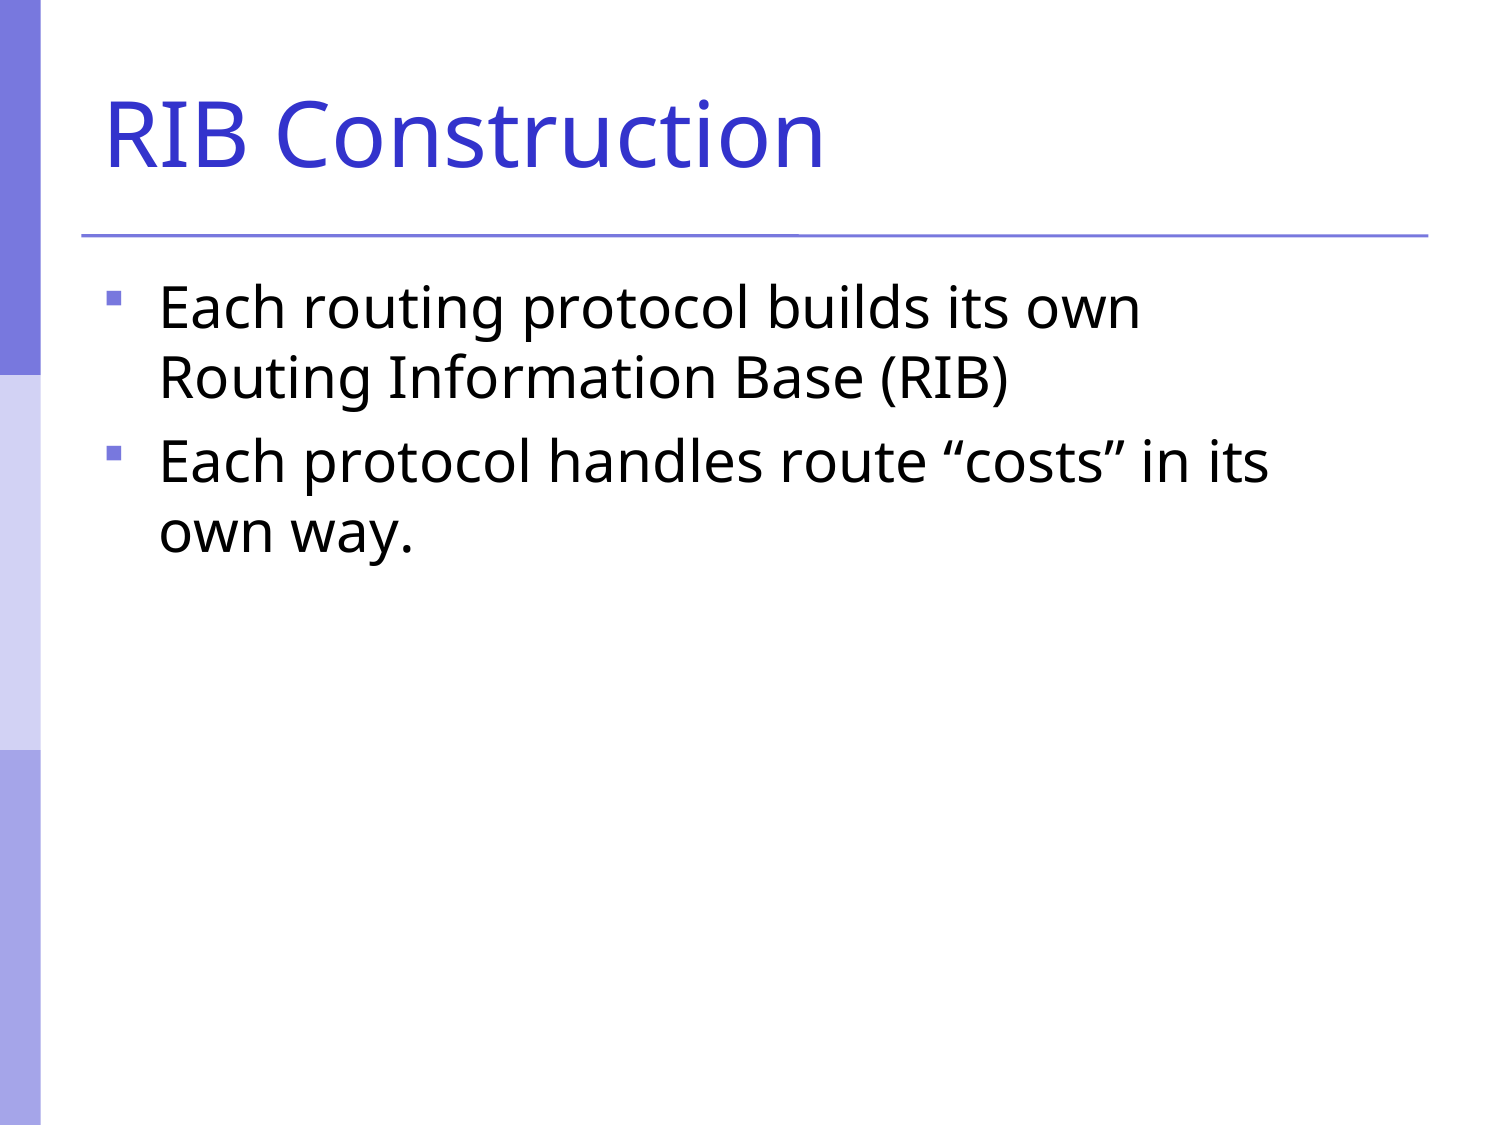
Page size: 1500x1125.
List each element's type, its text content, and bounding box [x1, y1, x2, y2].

text_box Each routing protocol builds its own Routing Information Base (RIB) Each protocol handles route “costs” in its own way. [87, 262, 1363, 1026]
text_box RIB Construction [87, 37, 1363, 225]
